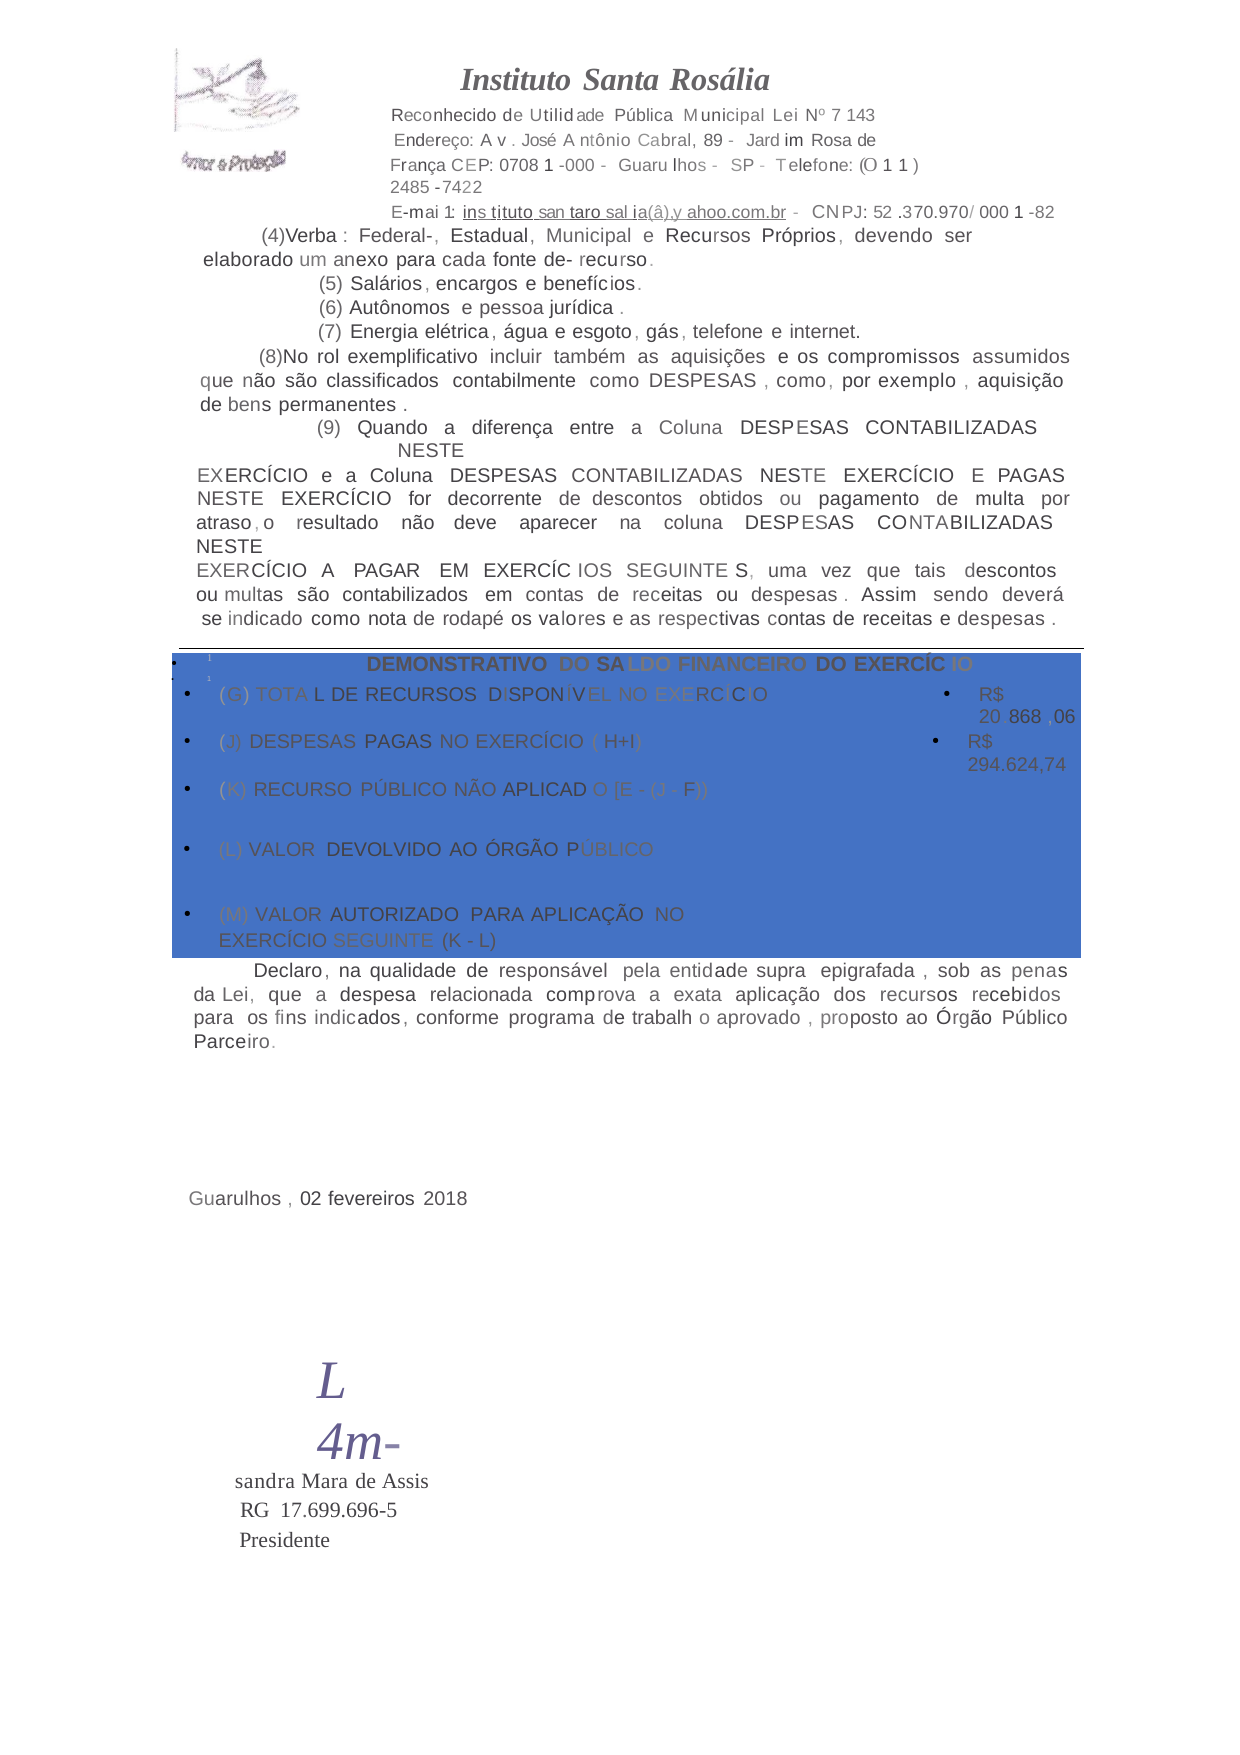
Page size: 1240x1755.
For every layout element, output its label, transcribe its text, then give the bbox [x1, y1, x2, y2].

text_box Guarulhos , 02 fevereiros 2018 [186, 1185, 468, 1210]
text_box [180, 150, 194, 172]
table_cell [818, 898, 1081, 958]
table_cell [818, 838, 1081, 898]
table_cell (J) DESPESAS PAGAS NO EXERCÍCIO ( H+I) [172, 731, 818, 778]
table_cell R$ 20.868 ,06 [818, 683, 1081, 731]
table_cell [818, 778, 1081, 838]
text_box L 4m- sandra Mara de Assis RG 17.699.696-5 Presidente [232, 1348, 539, 1485]
table_cell (M) VALOR AUTORIZADO PARA APLICAÇÃO NO EXERCÍCIO SEGUINTE (K - L) [172, 898, 818, 958]
table_cell (G) TOTA L DE RECURSOS DISPONÍVEL NO EXERCÍCIO [172, 683, 818, 731]
table_header 1 DEMONSTRATIVO DO SALDO FINANCEIRO DO EXERCÍC IO 1 [172, 653, 1081, 683]
text_box Instituto Santa Rosália Reconhecido de Utilidade Pública Municipal Lei Nº 7 143 Endereço: A v . José A ntônio Cabral, 89 - Jard im Rosa de França CEP: 0708 1 -000 - Guaru lhos - SP - Telefone: (O 1 1 ) 2485 -7422 E-mai 1: ins tituto san taro sal ia(â),y ahoo.com.br - CNPJ: 52 .370.970/ 000 1 -82 Verba : Federal-, Estadual, Municipal e Recursos Próprios, devendo ser elaborado um anexo para cada fonte de- recurso. Salários, encargos e benefícios. Autônomos e pessoa jurídica . Energia elétrica, água e esgoto, gás, telefone e internet. No rol exemplificativo incluir também as aquisições e os compromissos assumidos que não são classificados contabilmente como DESPESAS , como, por exemplo , aquisição de bens permanentes . Quando a diferença entre a Coluna DESPESAS CONTABILIZADAS NESTE EXERCÍCIO e a Coluna DESPESAS CONTABILIZADAS NESTE EXERCÍCIO E PAGAS NESTE EXERCÍCIO for decorrente de descontos obtidos ou pagamento de multa por atraso, o resultado não deve aparecer na coluna DESPESAS CONTABILIZADAS NESTE EXERCÍCIO A PAGAR EM EXERCÍC IOS SEGUINTE S, uma vez que tais descontos ou multas são contabilizados em contas de receitas ou despesas . Assim sendo deverá se indicado como nota de rodapé os valores e as respectivas contas de receitas e despesas . (*) Apenas para entidades da área da Saúde. [194, 57, 1072, 606]
table_cell (L) VALOR DEVOLVIDO AO ÓRGÃO PÚBLICO [172, 838, 818, 898]
table_cell R$ 294.624,74 [818, 731, 1081, 778]
text_box Declaro, na qualidade de responsável pela entidade supra epigrafada , sob as penas da Lei, que a despesa relacionada comprova a exata aplicação dos recursos recebidos para os fins indicados, conforme programa de trabalh o aprovado , proposto ao Órgão Público Parceiro. [191, 959, 1069, 1031]
table_cell (K) RECURSO PÚBLICO NÃO APLICAD O [E - (J - F)) [172, 778, 818, 838]
text_box [174, 48, 300, 132]
